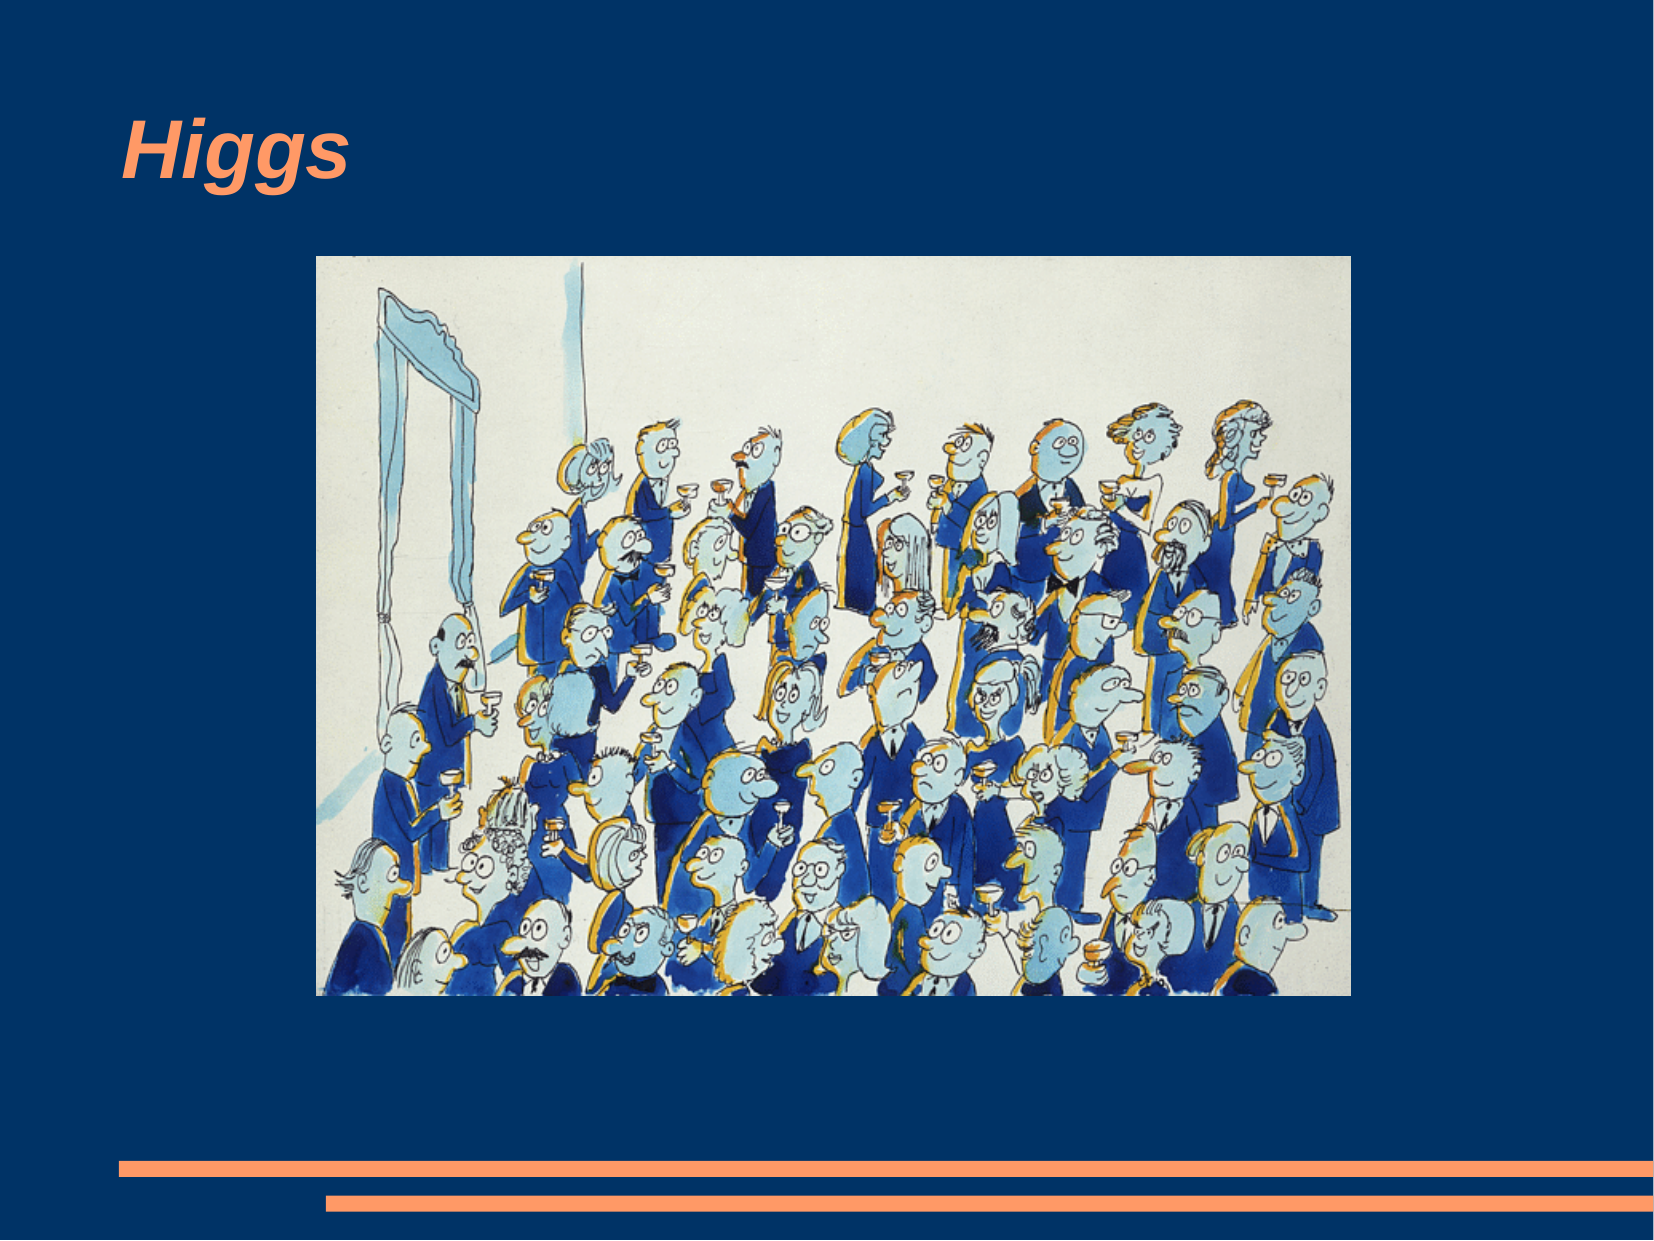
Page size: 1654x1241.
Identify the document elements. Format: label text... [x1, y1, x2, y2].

picture [316, 256, 1351, 996]
title Higgs [121, 46, 1534, 254]
